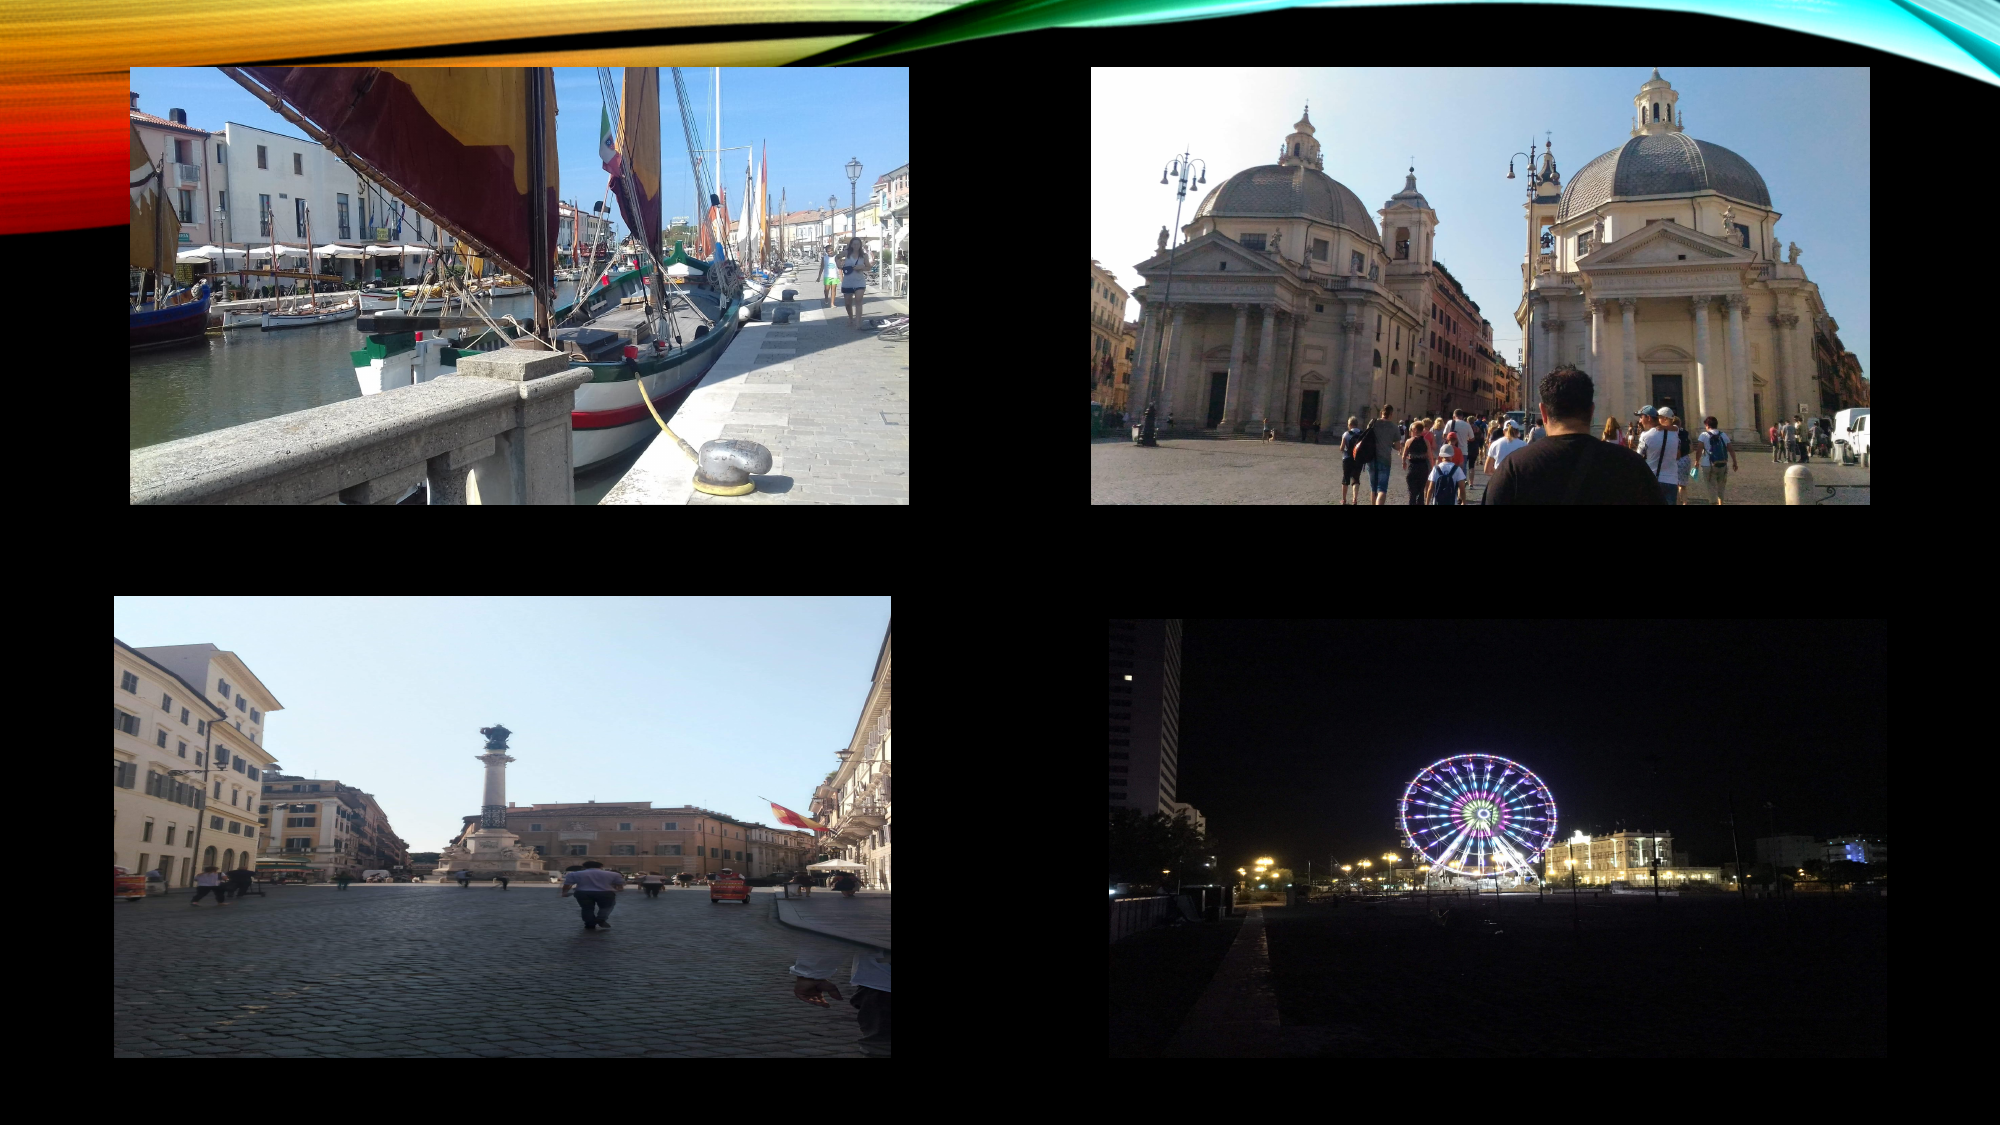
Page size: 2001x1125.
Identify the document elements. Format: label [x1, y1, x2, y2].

picture [1109, 619, 1887, 1058]
picture [114, 596, 891, 1058]
picture [0, 0, 2000, 506]
